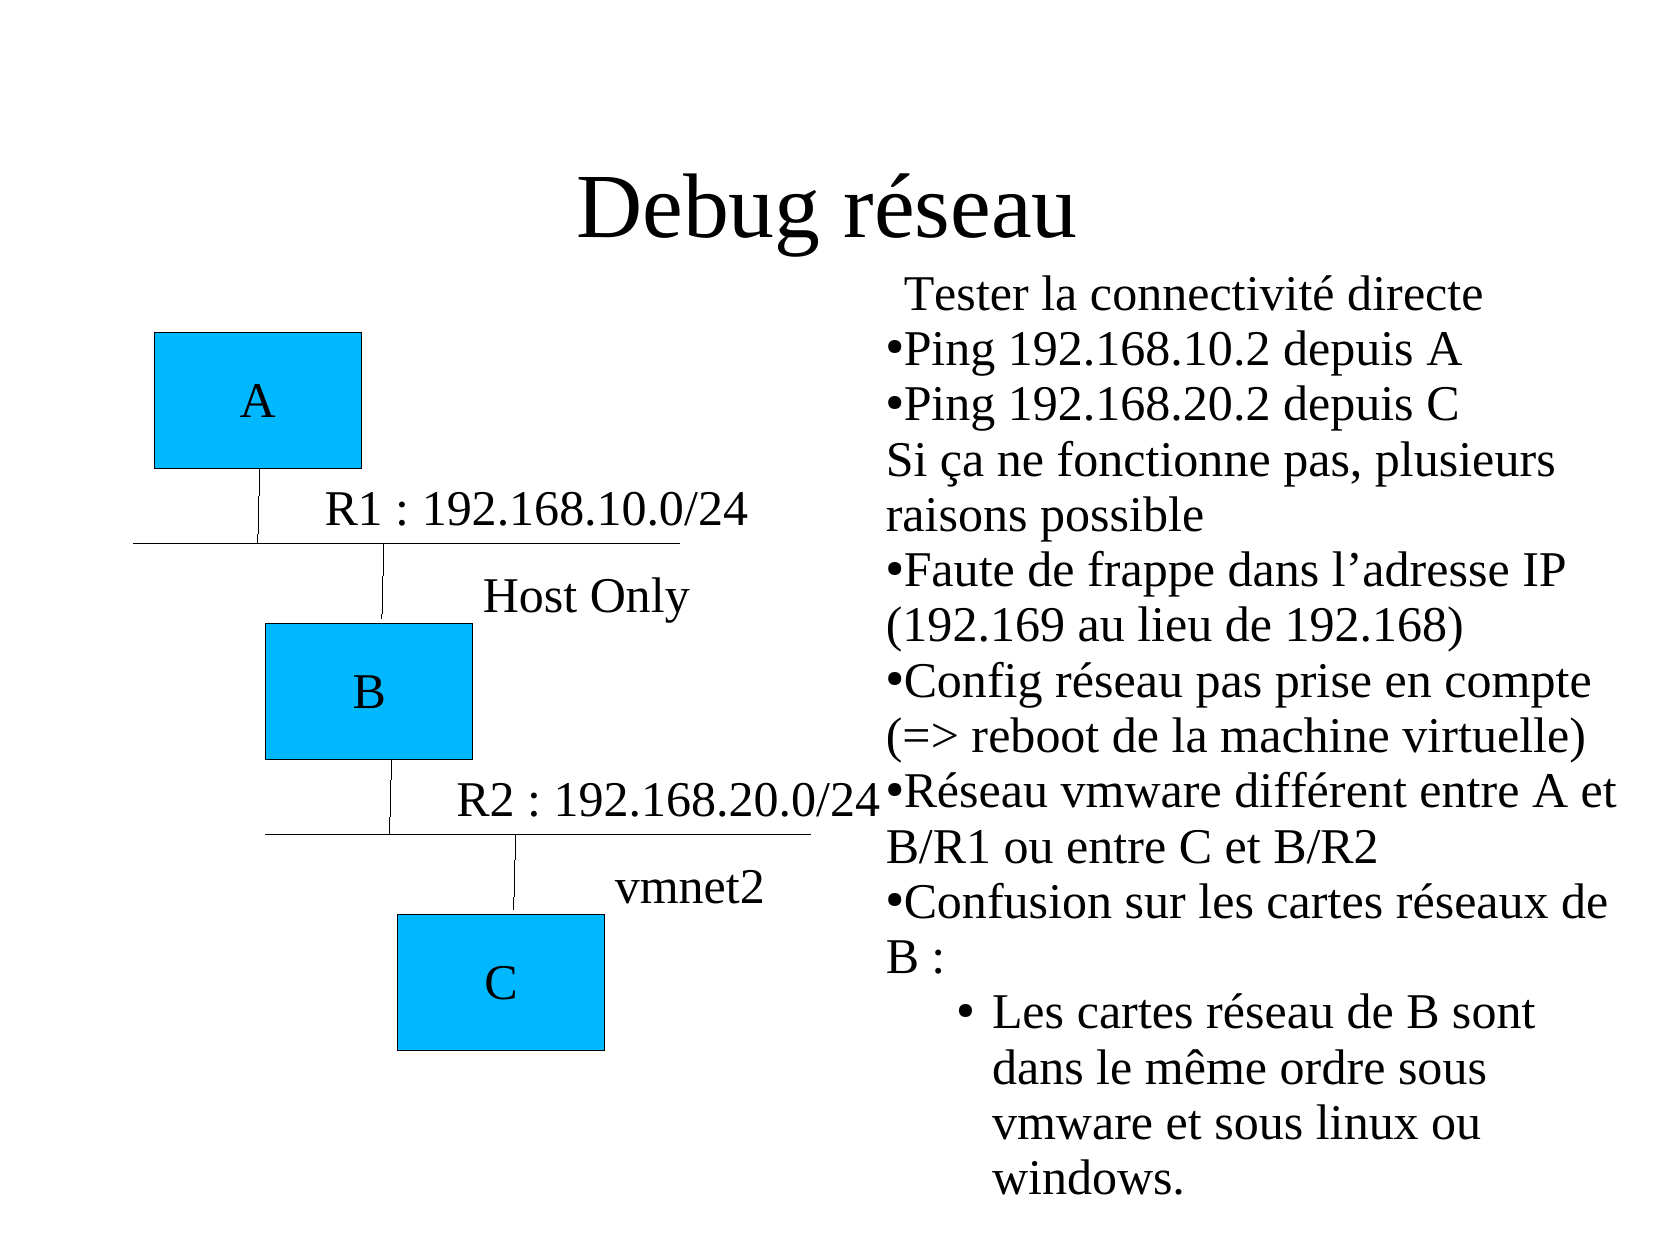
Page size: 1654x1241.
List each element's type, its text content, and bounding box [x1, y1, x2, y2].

text_box Tester la connectivité directe Ping 192.168.10.2 depuis A Ping 192.168.20.2 depuis C Si ça ne fonctionne pas, plusieurs raisons possible Faute de frappe dans l’adresse IP (192.169 au lieu de 192.168) Config réseau pas prise en compte (=> reboot de la machine virtuelle) Réseau vmware différent entre A et B/R1 ou entre C et B/R2 Confusion sur les cartes réseaux de B : Les cartes réseau de B sont dans le même ordre sous vmware et sous linux ou windows. [885, 265, 1625, 1241]
text_box vmnet2 [614, 858, 822, 915]
text_box R2 : 192.168.20.0/24 [456, 771, 881, 827]
text_box Host Only [482, 568, 691, 624]
text_box C [397, 914, 605, 1051]
text_box B [265, 623, 473, 760]
text_box R1 : 192.168.10.0/24 [324, 480, 749, 537]
text_box A [154, 332, 362, 469]
title Debug réseau [121, 102, 1534, 311]
